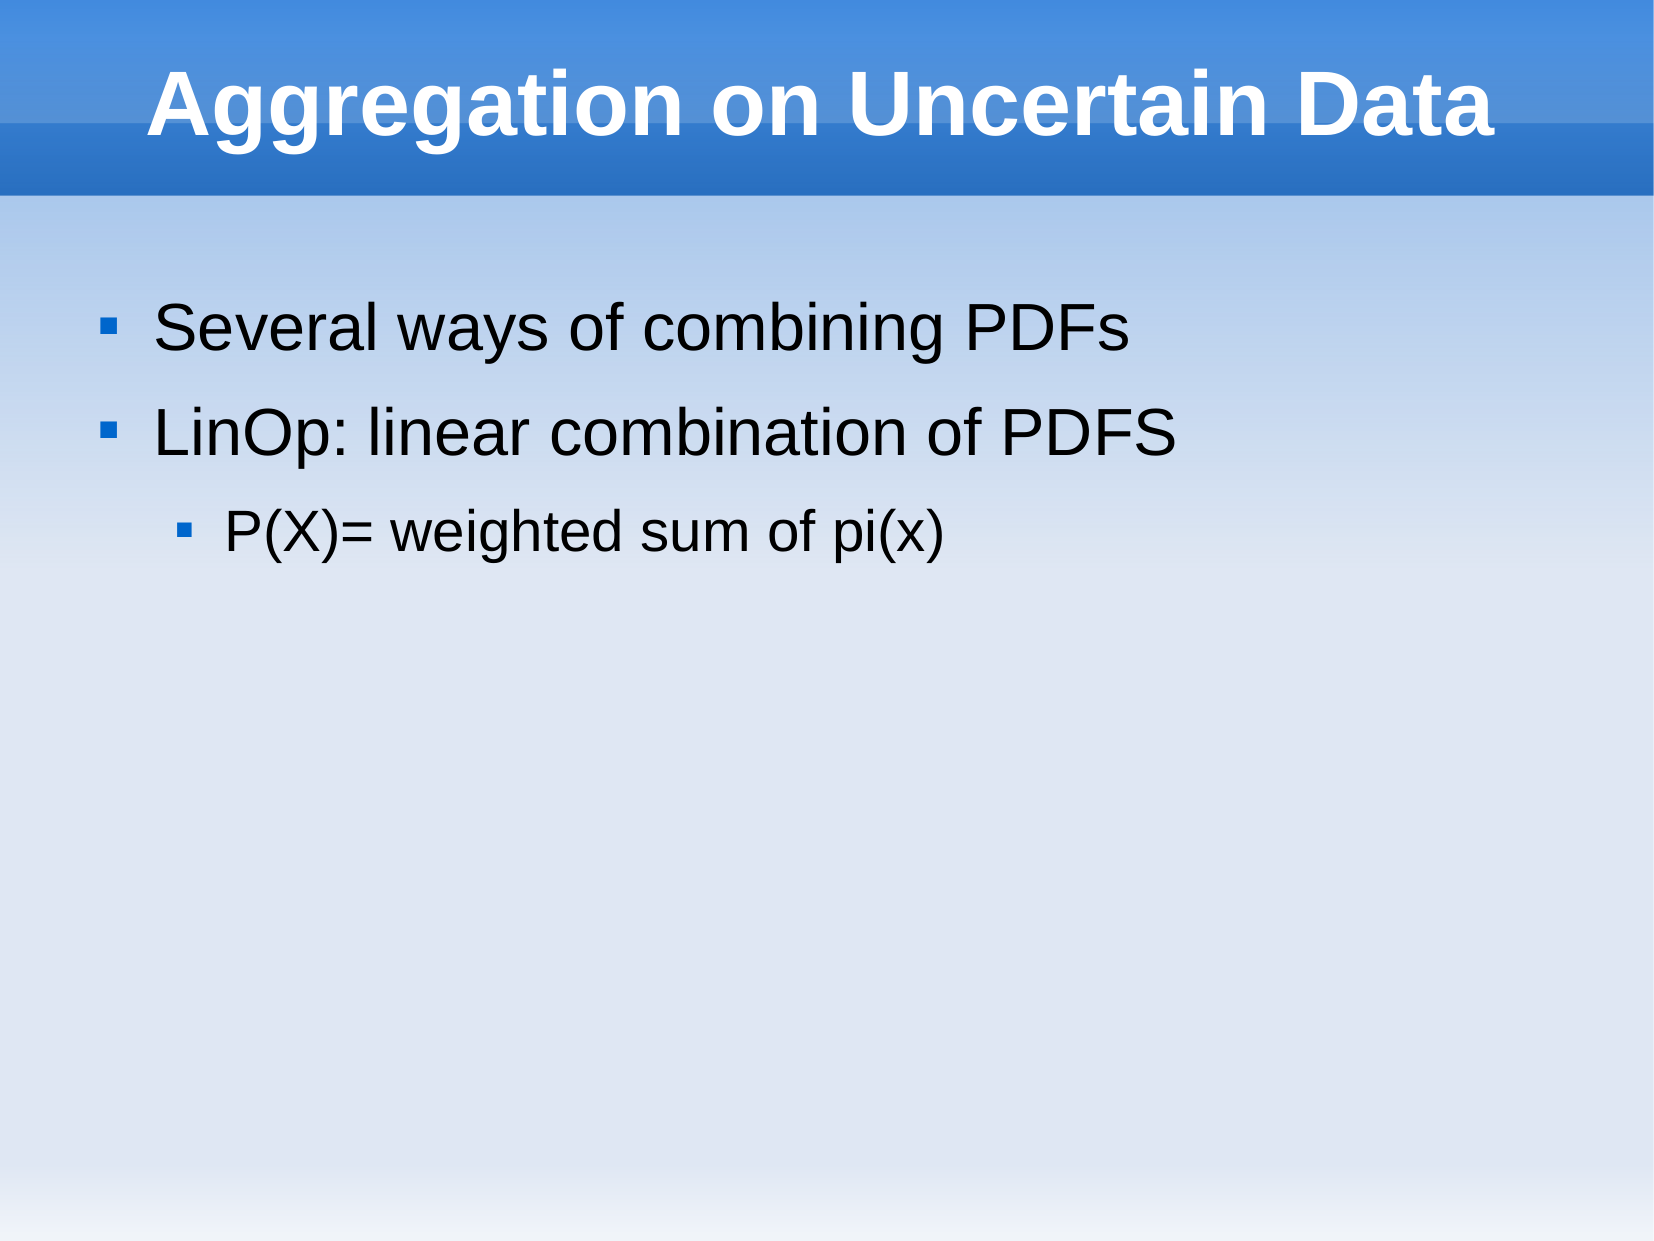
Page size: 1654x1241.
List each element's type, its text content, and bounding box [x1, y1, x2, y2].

title Aggregation on Uncertain Data [76, 7, 1565, 200]
list Several ways of combining PDFs LinOp: linear combination of PDFS P(X)= weighted sum of pi(x) [82, 290, 1571, 1094]
picture [0, 0, 1654, 1241]
